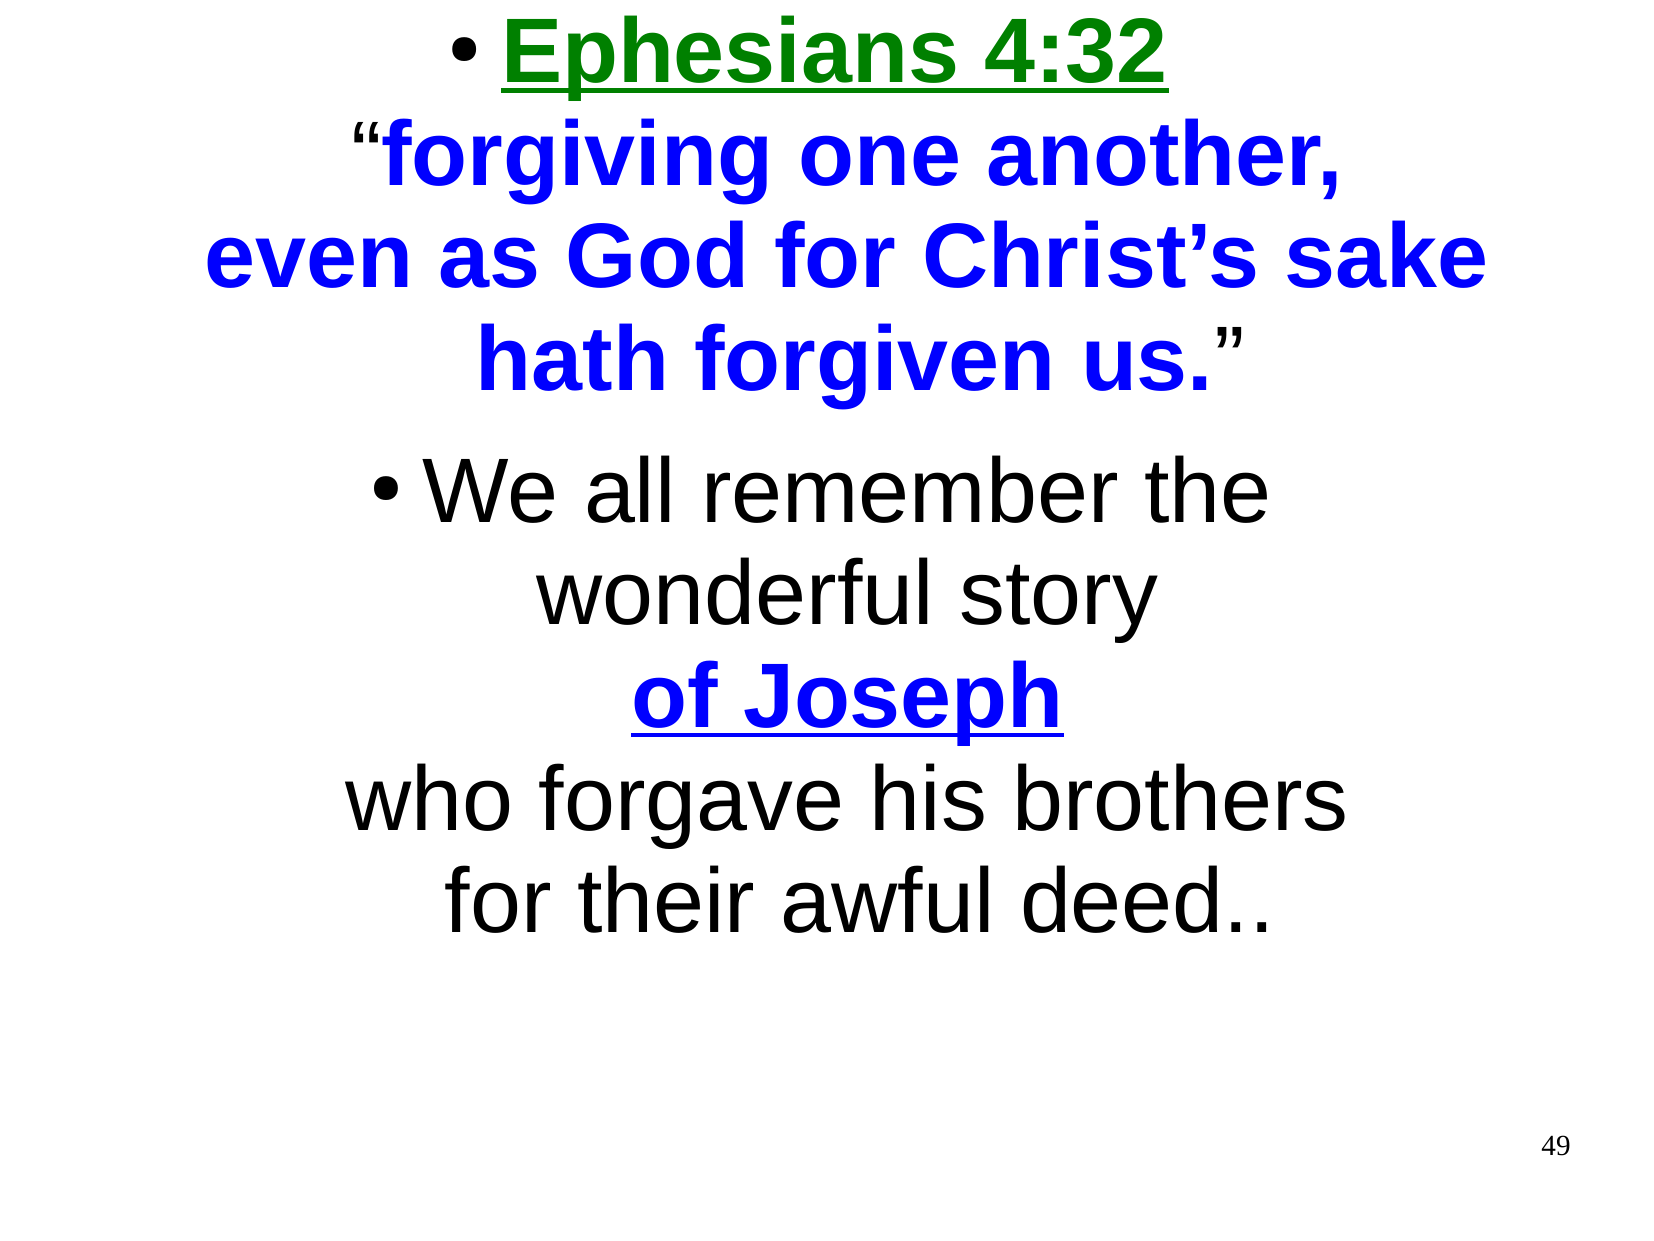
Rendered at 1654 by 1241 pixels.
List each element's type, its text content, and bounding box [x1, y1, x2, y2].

list Ephesians 4:32 “forgiving one another, even as God for Christ’s sake hath forgiven us.” We all remember the wonderful story of Joseph who forgave his brothers for their awful deed.. [0, 0, 1651, 1238]
